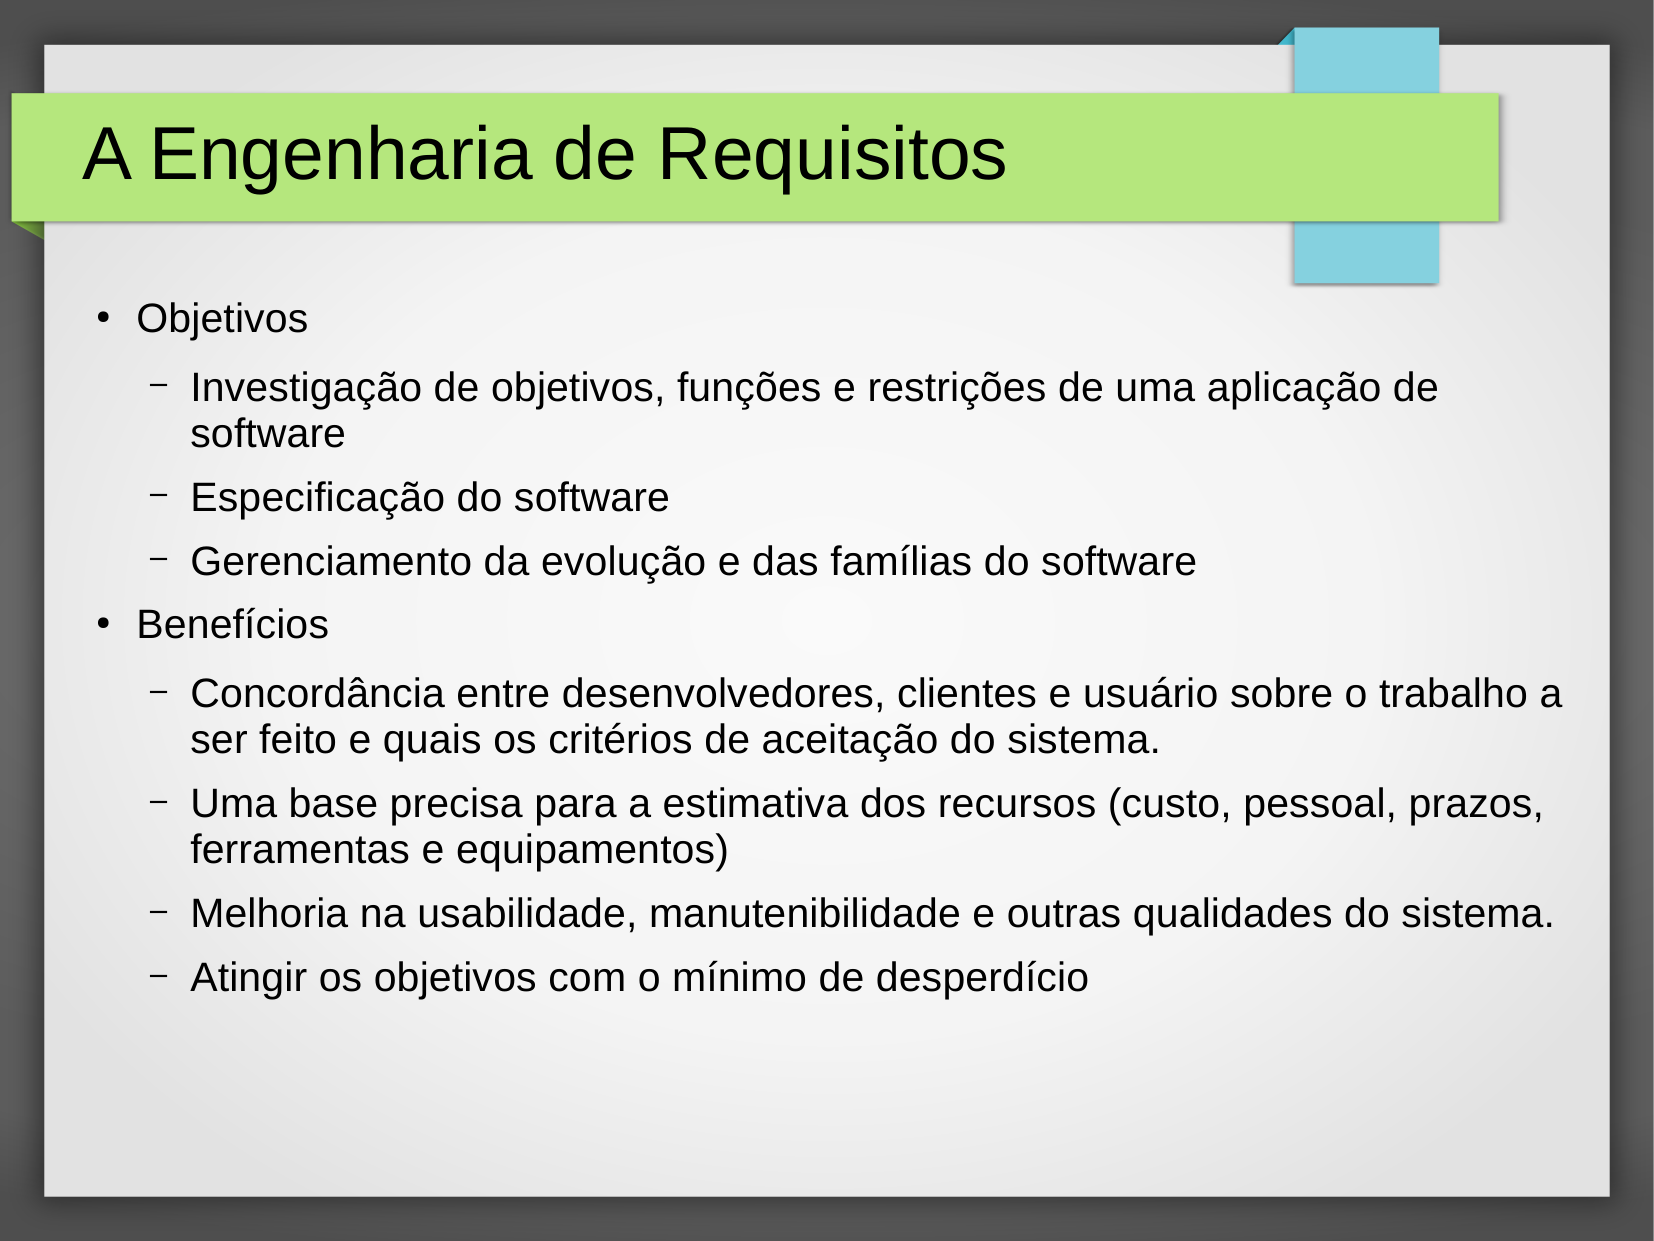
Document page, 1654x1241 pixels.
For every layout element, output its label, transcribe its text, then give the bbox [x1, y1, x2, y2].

title A Engenharia de Requisitos [82, 94, 1264, 213]
list Objetivos Investigação de objetivos, funções e restrições de uma aplicação de software Especificação do software Gerenciamento da evolução e das famílias do software Benefícios Concordância entre desenvolvedores, clientes e usuário sobre o trabalho a ser feito e quais os critérios de aceitação do sistema. Uma base precisa para a estimativa dos recursos (custo, pessoal, prazos, ferramentas e equipamentos) Melhoria na usabilidade, manutenibilidade e outras qualidades do sistema. Atingir os objetivos com o mínimo de desperdício [82, 295, 1571, 1015]
picture [0, 0, 1654, 1241]
